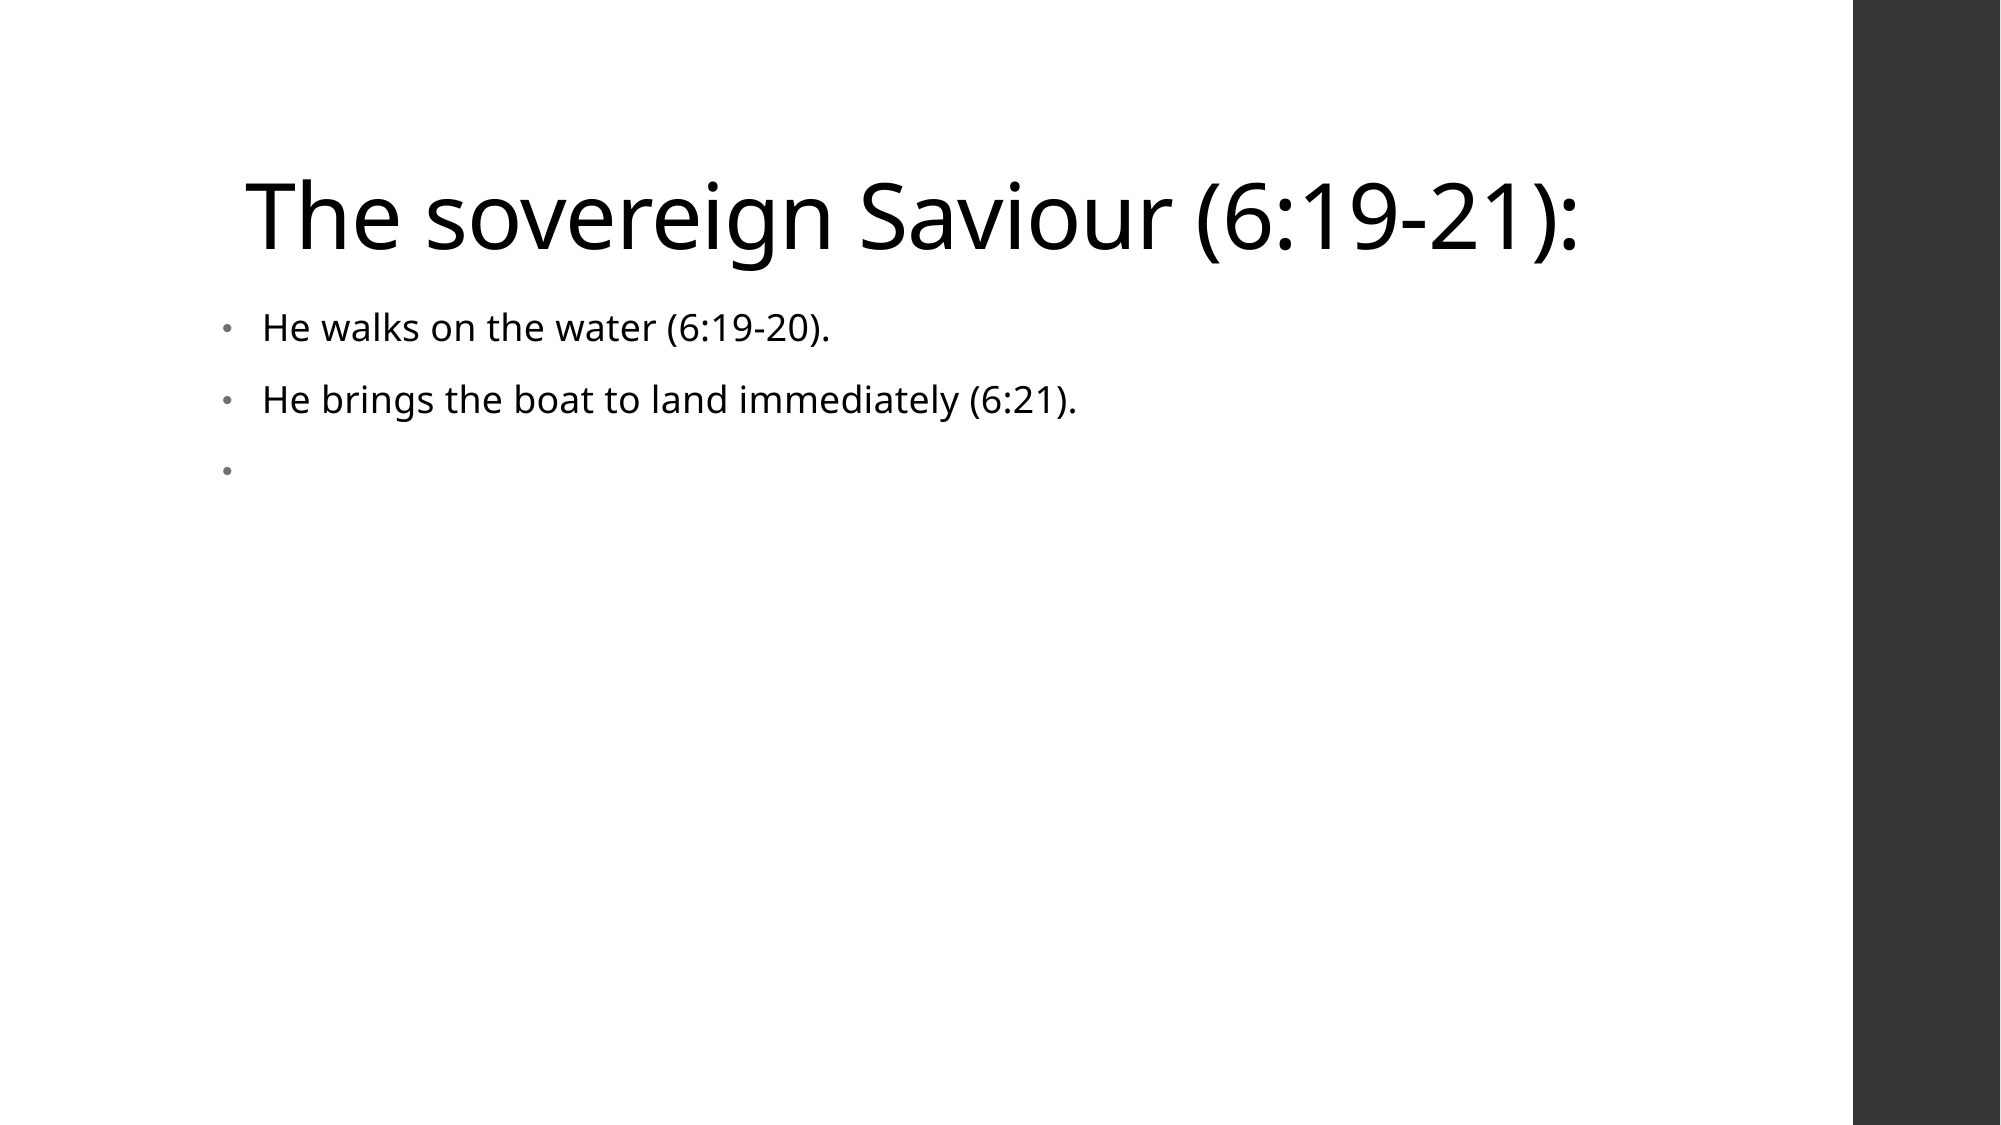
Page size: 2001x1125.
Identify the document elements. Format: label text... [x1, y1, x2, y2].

title The sovereign Saviour (6:19-21): [206, 60, 1797, 278]
list He walks on the water (6:19-20). He brings the boat to land immediately (6:21). [206, 299, 1617, 1014]
